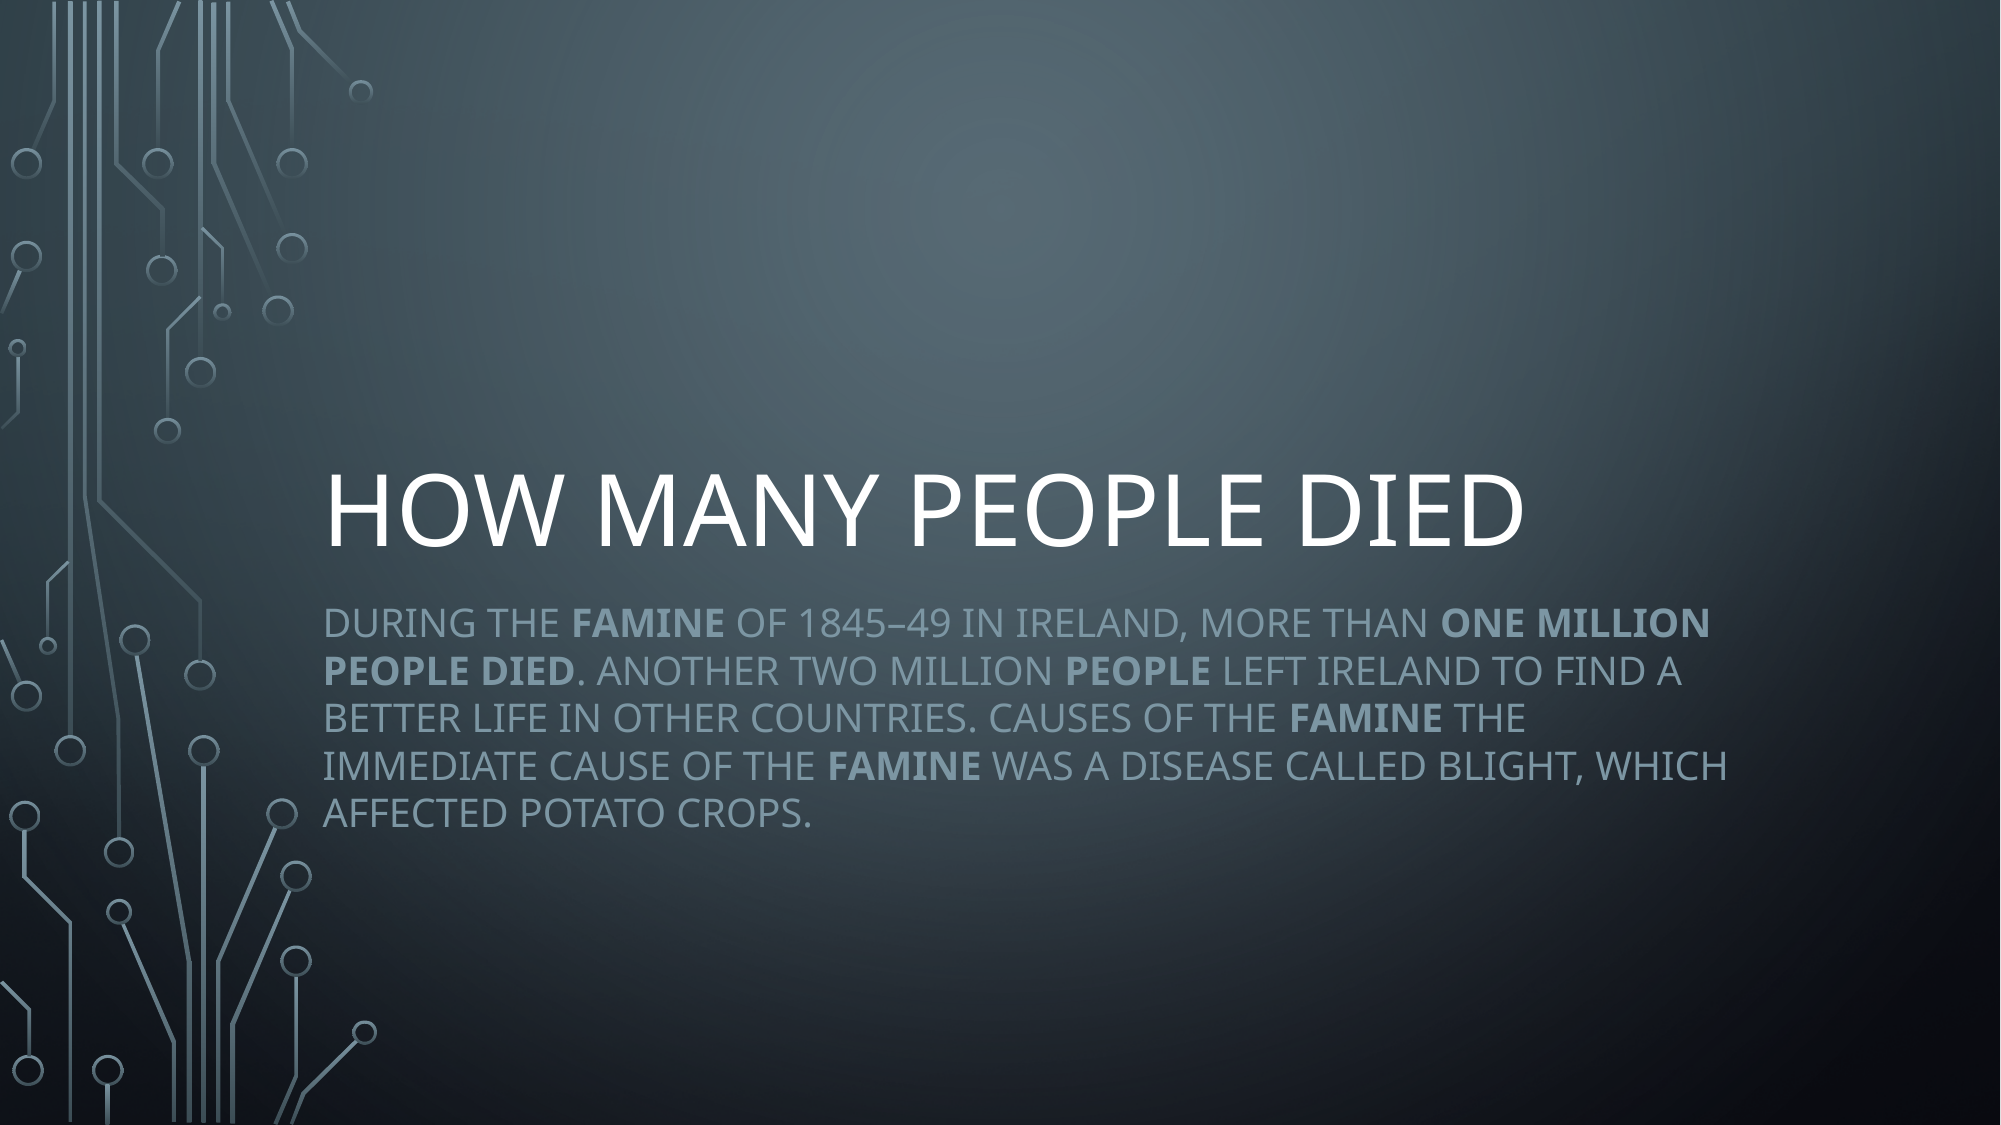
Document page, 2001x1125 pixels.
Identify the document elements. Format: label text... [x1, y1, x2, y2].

title HOW many people died [307, 184, 1750, 576]
subtitle During the Famine of 1845–49 in Ireland, more than one million people died. Another two million people left Ireland to find a better life in other countries. Causes of the Famine The immediate cause of the famine was a disease called blight, which affected potato crops. [307, 590, 1750, 863]
